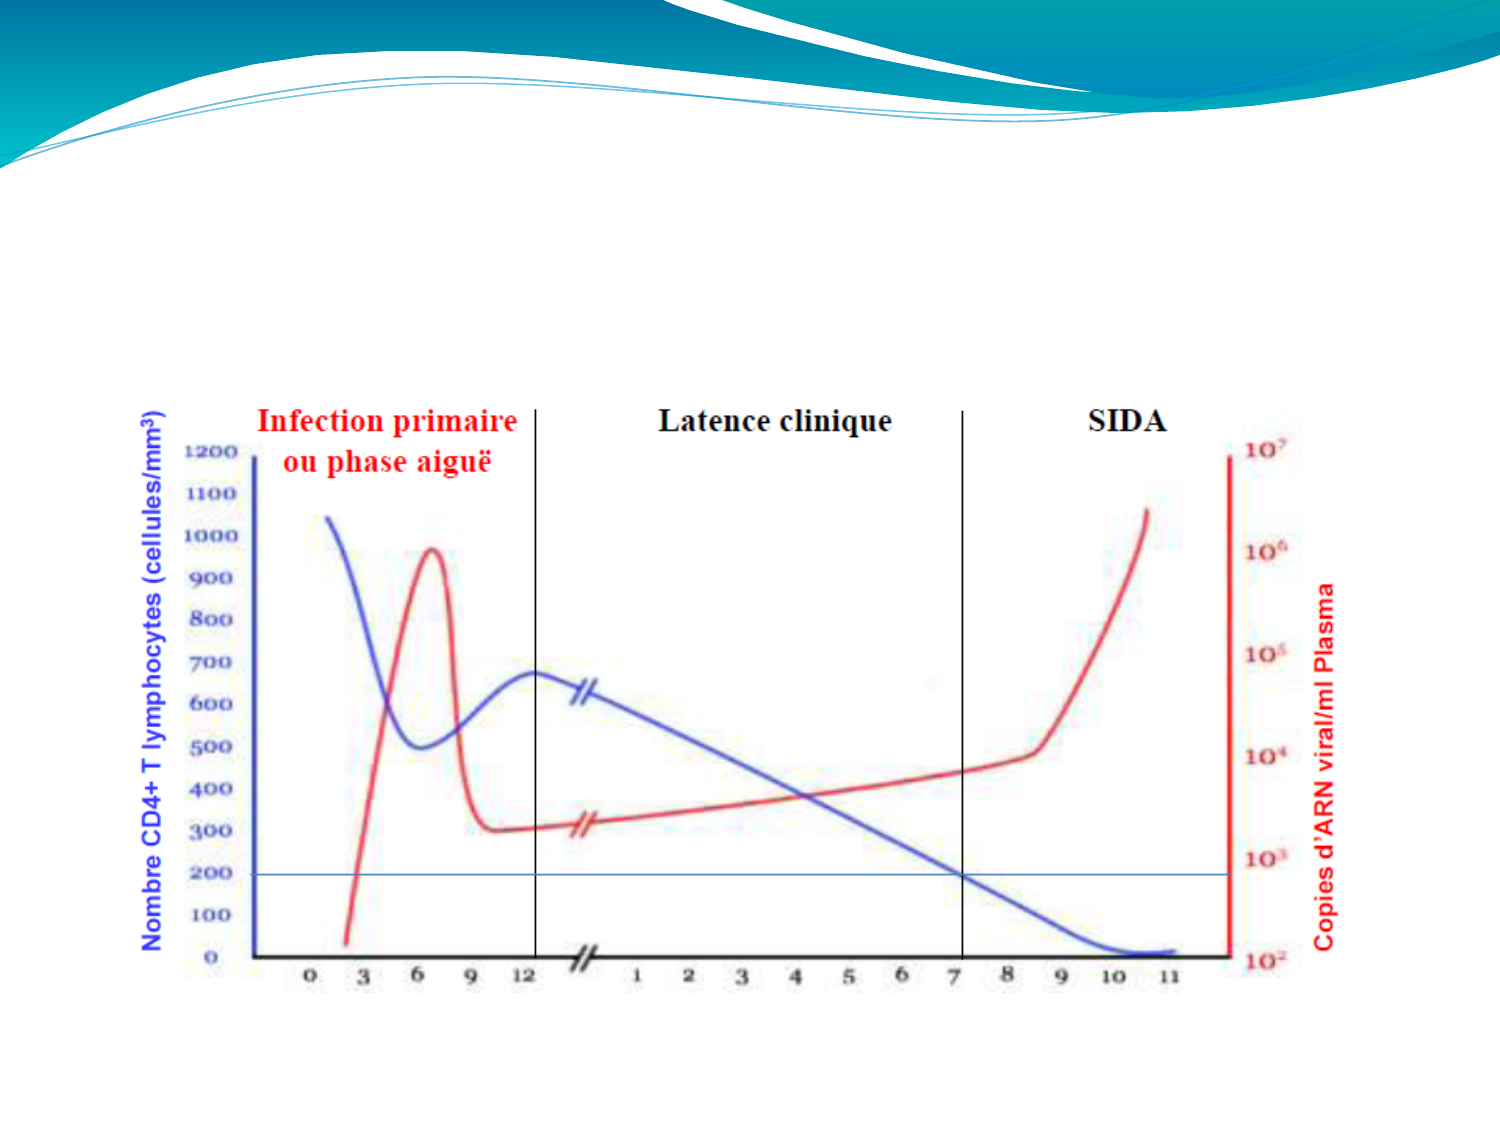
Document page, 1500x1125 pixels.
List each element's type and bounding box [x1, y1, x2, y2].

title [75, 115, 1425, 303]
picture [122, 361, 1378, 994]
